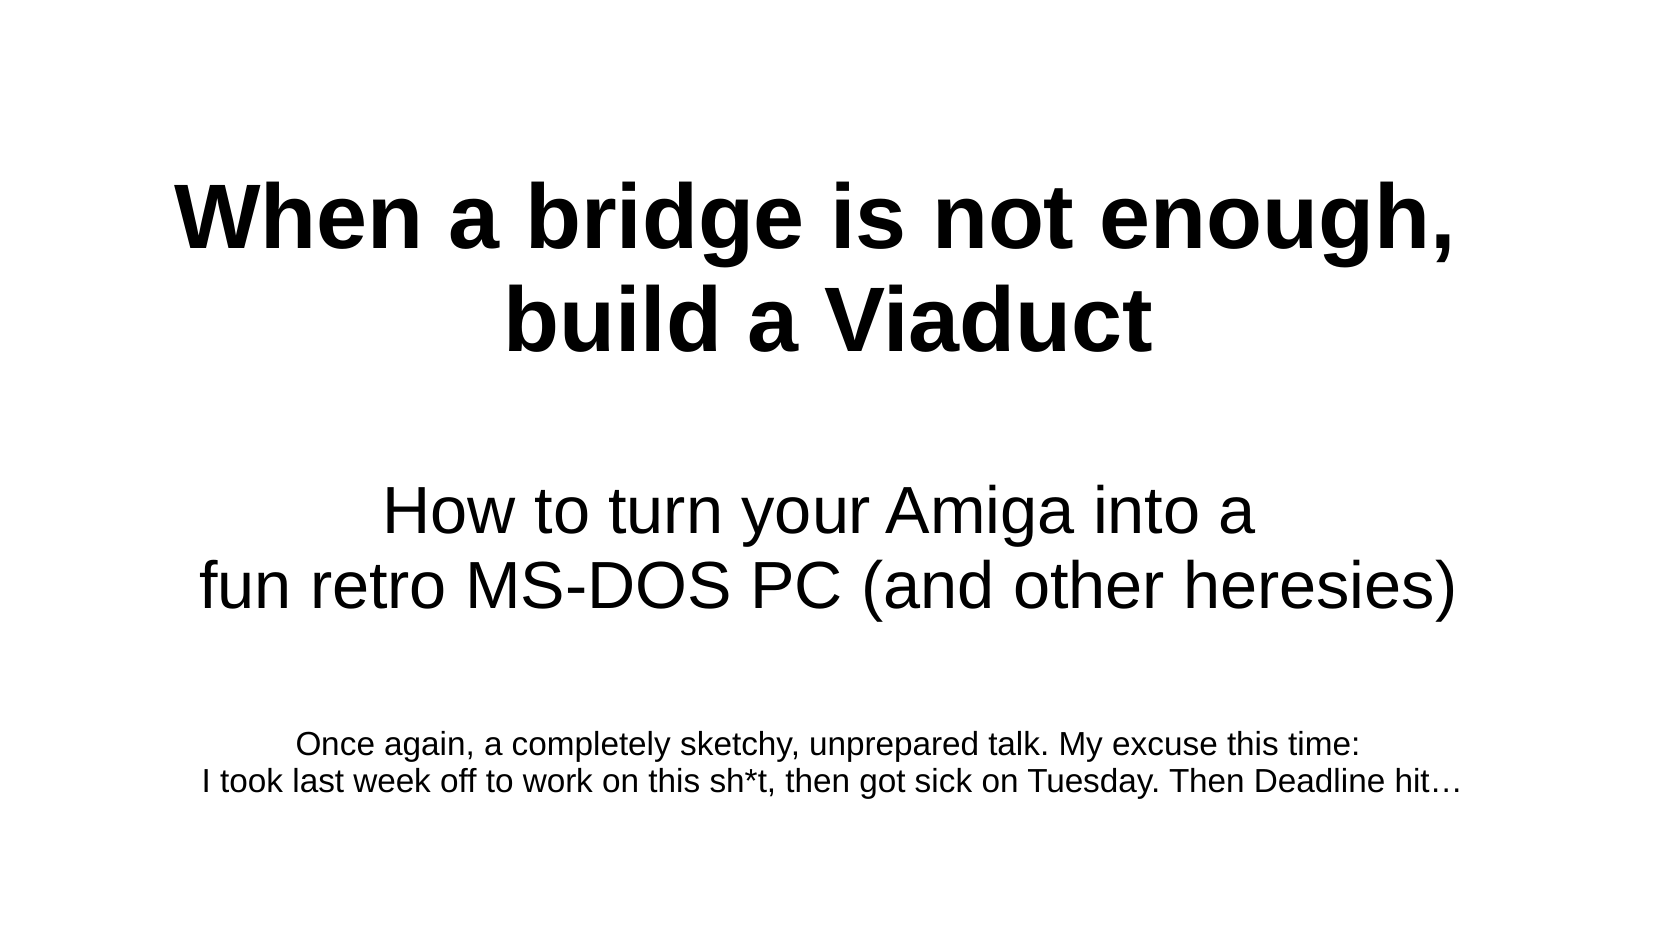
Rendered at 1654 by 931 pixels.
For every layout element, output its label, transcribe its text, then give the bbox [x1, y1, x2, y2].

title When a bridge is not enough, build a Viaduct How to turn your Amiga into a fun retro MS-DOS PC (and other heresies) Once again, a completely sketchy, unprepared talk. My excuse this time: I took last week off to work on this sh*t, then got sick on Tuesday. Then Deadline hit… [82, 37, 1576, 826]
